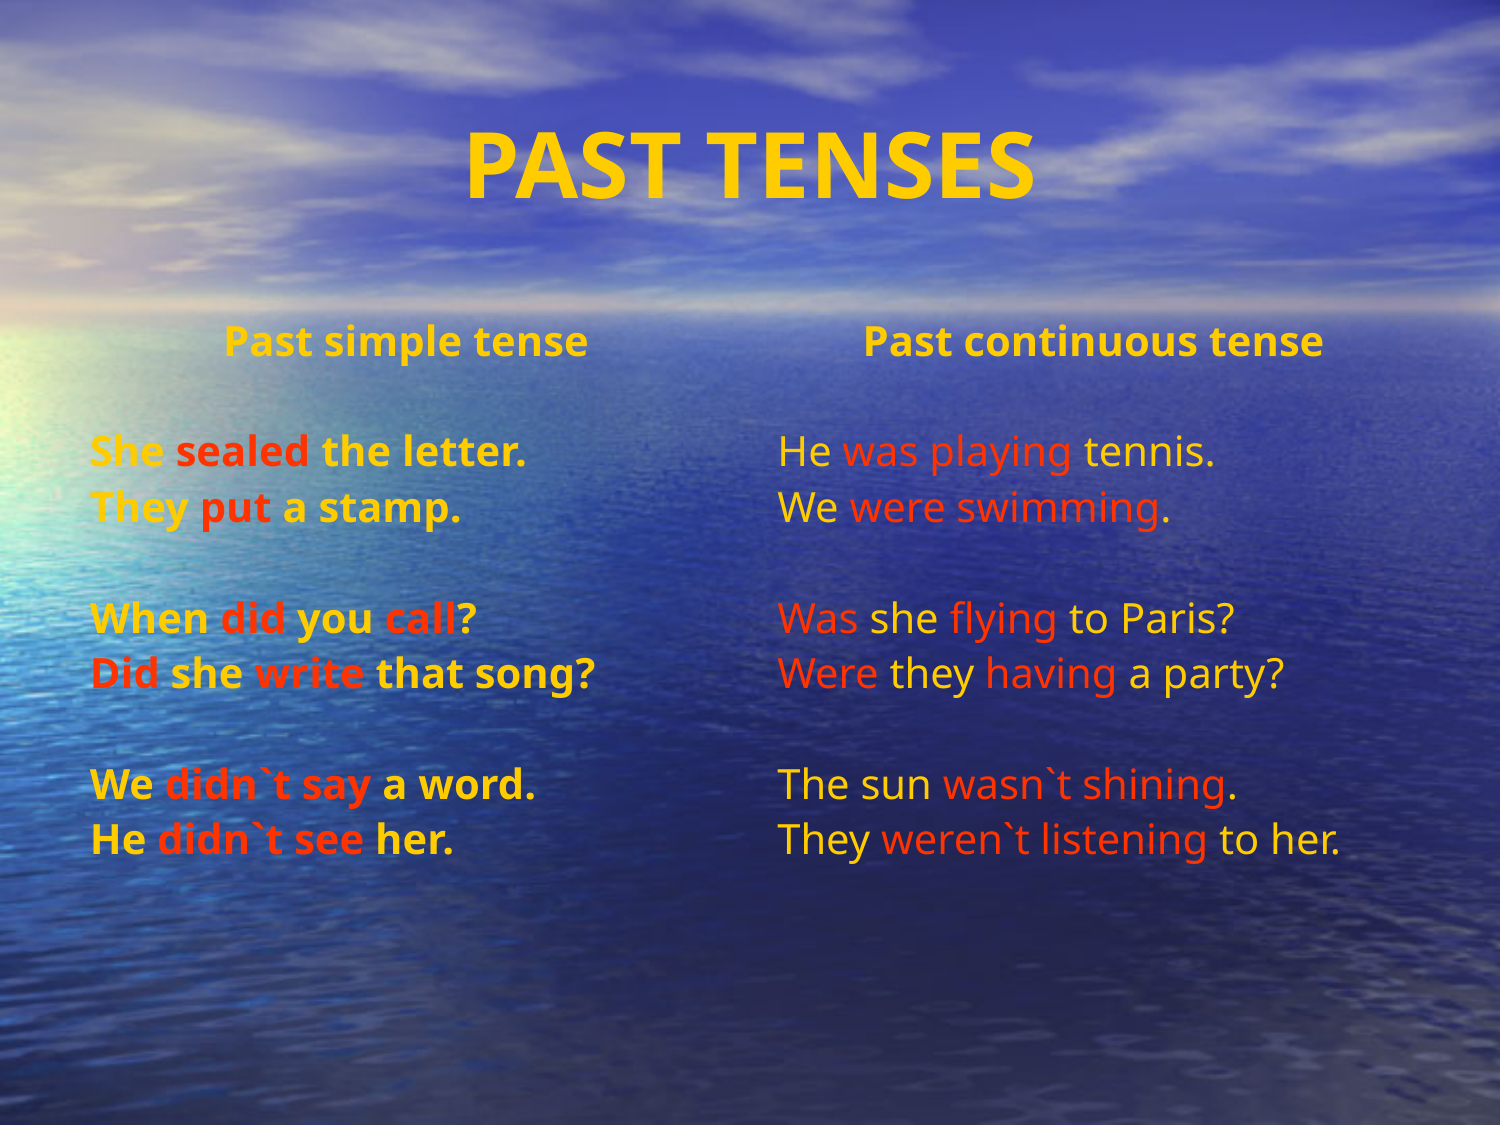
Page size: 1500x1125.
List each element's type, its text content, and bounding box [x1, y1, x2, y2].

picture [0, 0, 1500, 1125]
list Past continuous tense He was playing tennis. We were swimming. Was she flying to Paris? Were they having a party? The sun wasn`t shining. They weren`t listening to her. [762, 312, 1425, 988]
list Past simple tense She sealed the letter. They put a stamp. When did you call? Did she write that song? We didn`t say a word. He didn`t see her. [75, 312, 738, 988]
title PAST TENSES [75, 47, 1425, 275]
